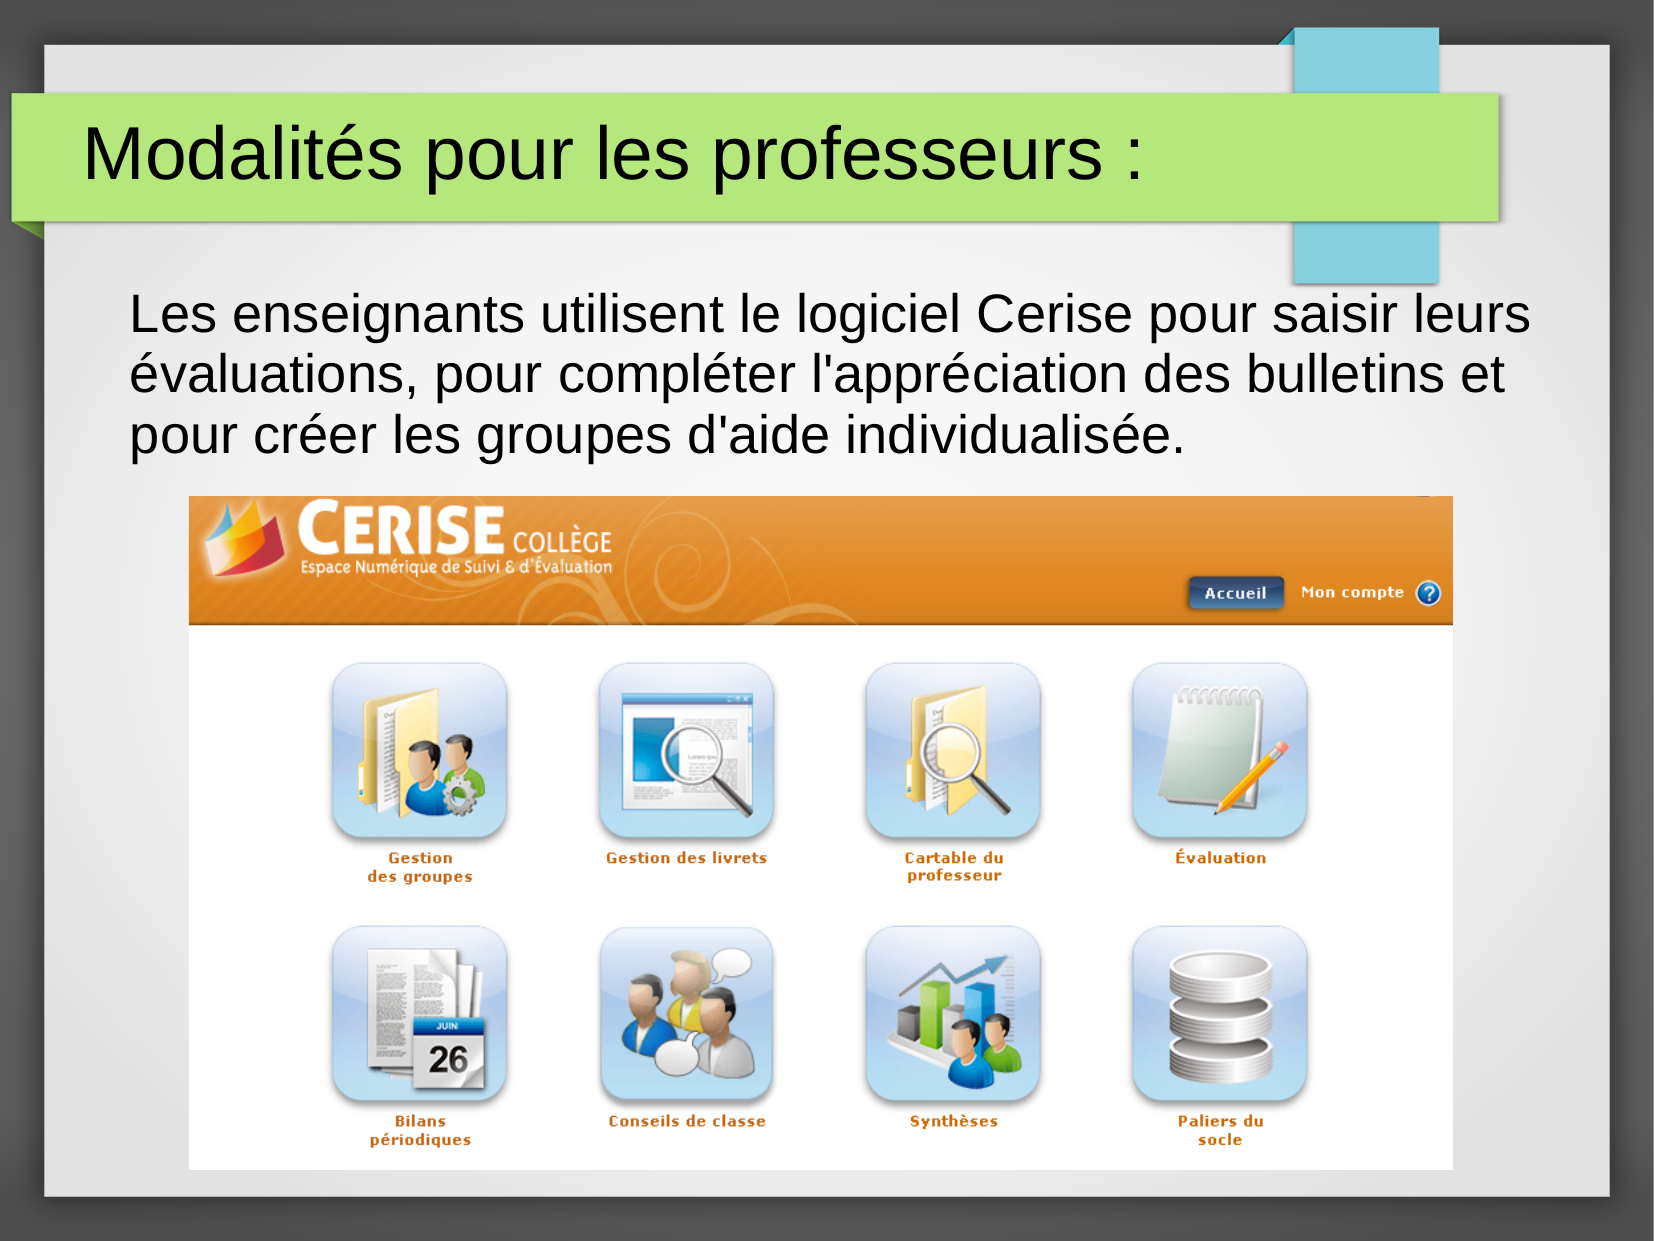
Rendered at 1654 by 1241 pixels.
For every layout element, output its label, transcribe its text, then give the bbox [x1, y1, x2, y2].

title Modalités pour les professeurs : [82, 94, 1264, 213]
picture [0, 0, 1654, 1241]
list Les enseignants utilisent le logiciel Cerise pour saisir leurs évaluations, pour compléter l'appréciation des bulletins et pour créer les groupes d'aide individualisée. [59, 283, 1548, 532]
